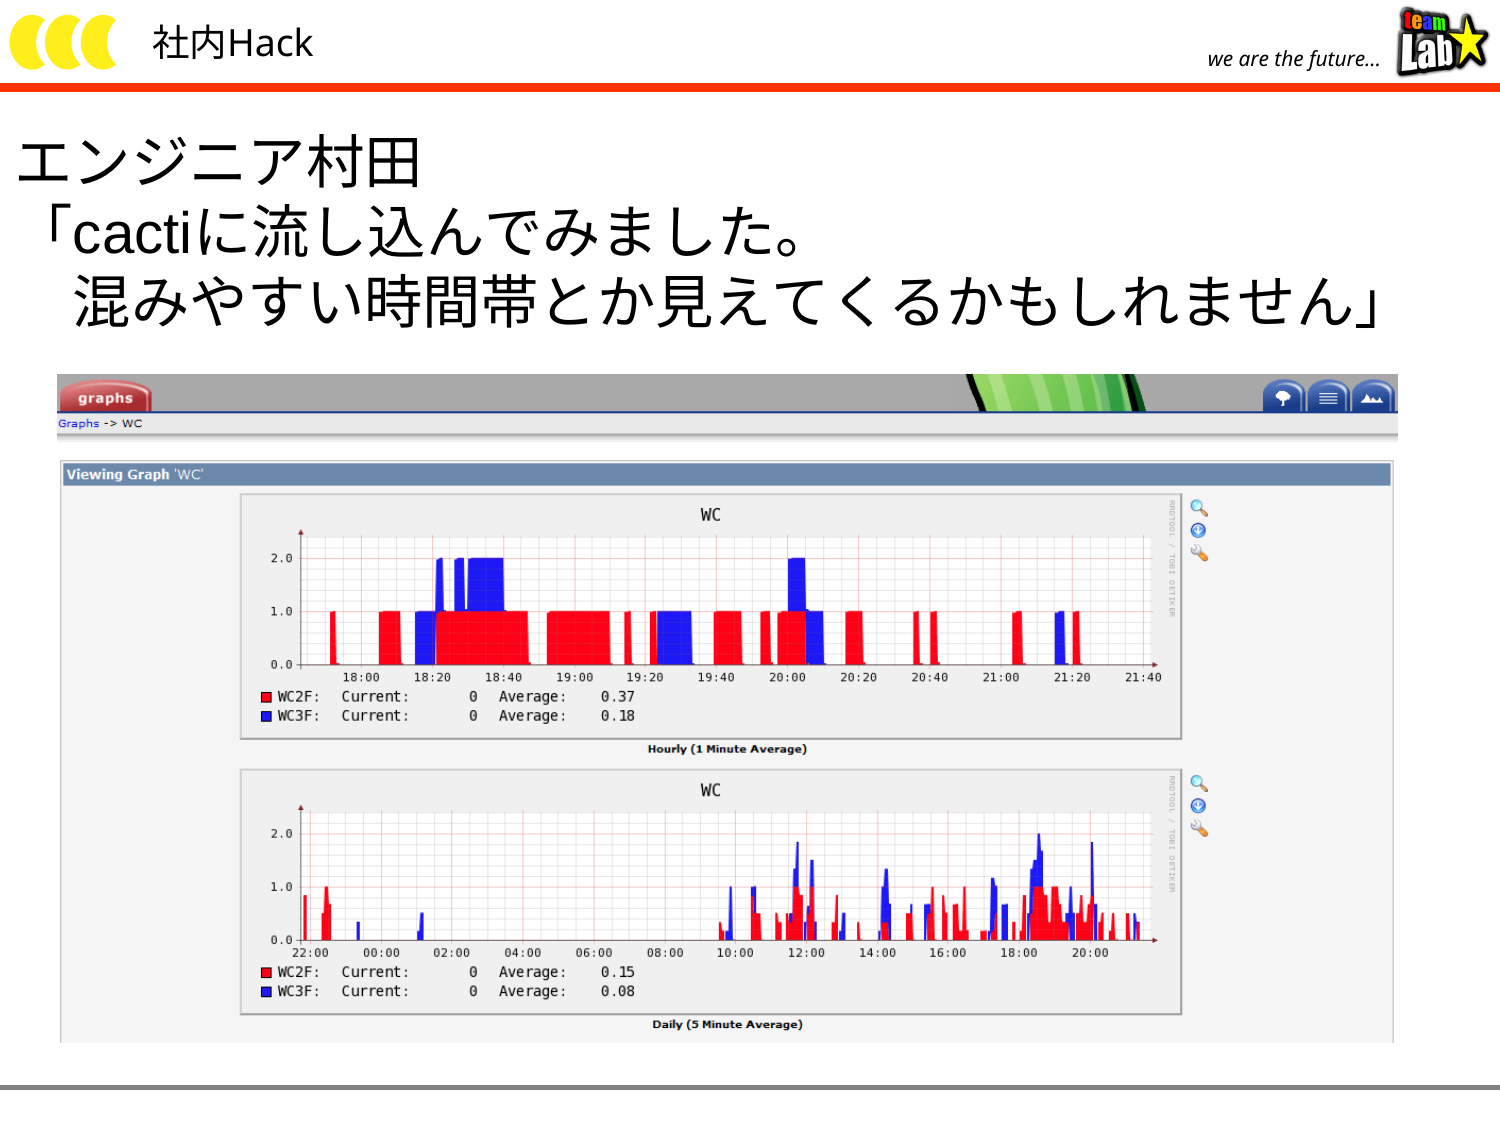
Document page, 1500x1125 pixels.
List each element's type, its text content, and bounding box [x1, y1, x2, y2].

text_box エンジニア村田 「cactiに流し込んでみました。 混みやすい時間帯とか見えてくるかもしれません」 [0, 118, 1447, 343]
picture [1386, 0, 1499, 83]
picture [57, 374, 1398, 1043]
title 社内Hack [137, 11, 925, 72]
